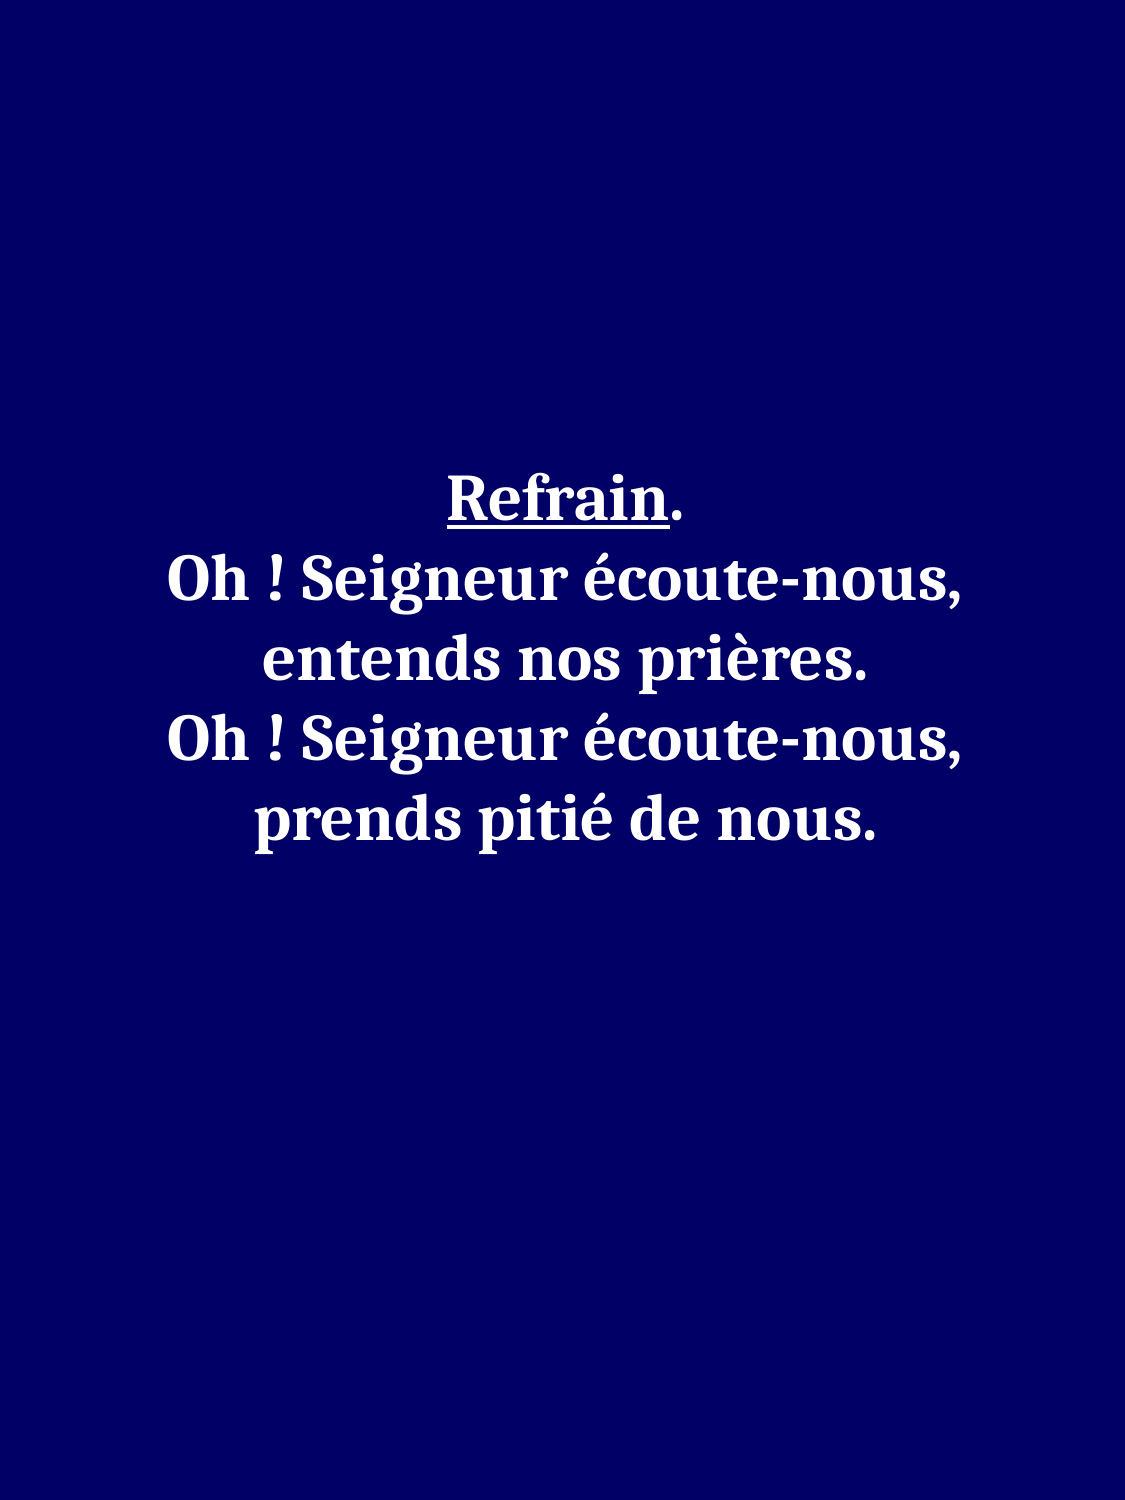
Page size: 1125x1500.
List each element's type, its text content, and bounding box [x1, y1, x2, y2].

text_box Refrain. Oh ! Seigneur écoute-nous, entends nos prières. Oh ! Seigneur écoute-nous, prends pitié de nous. [31, 76, 1101, 1472]
